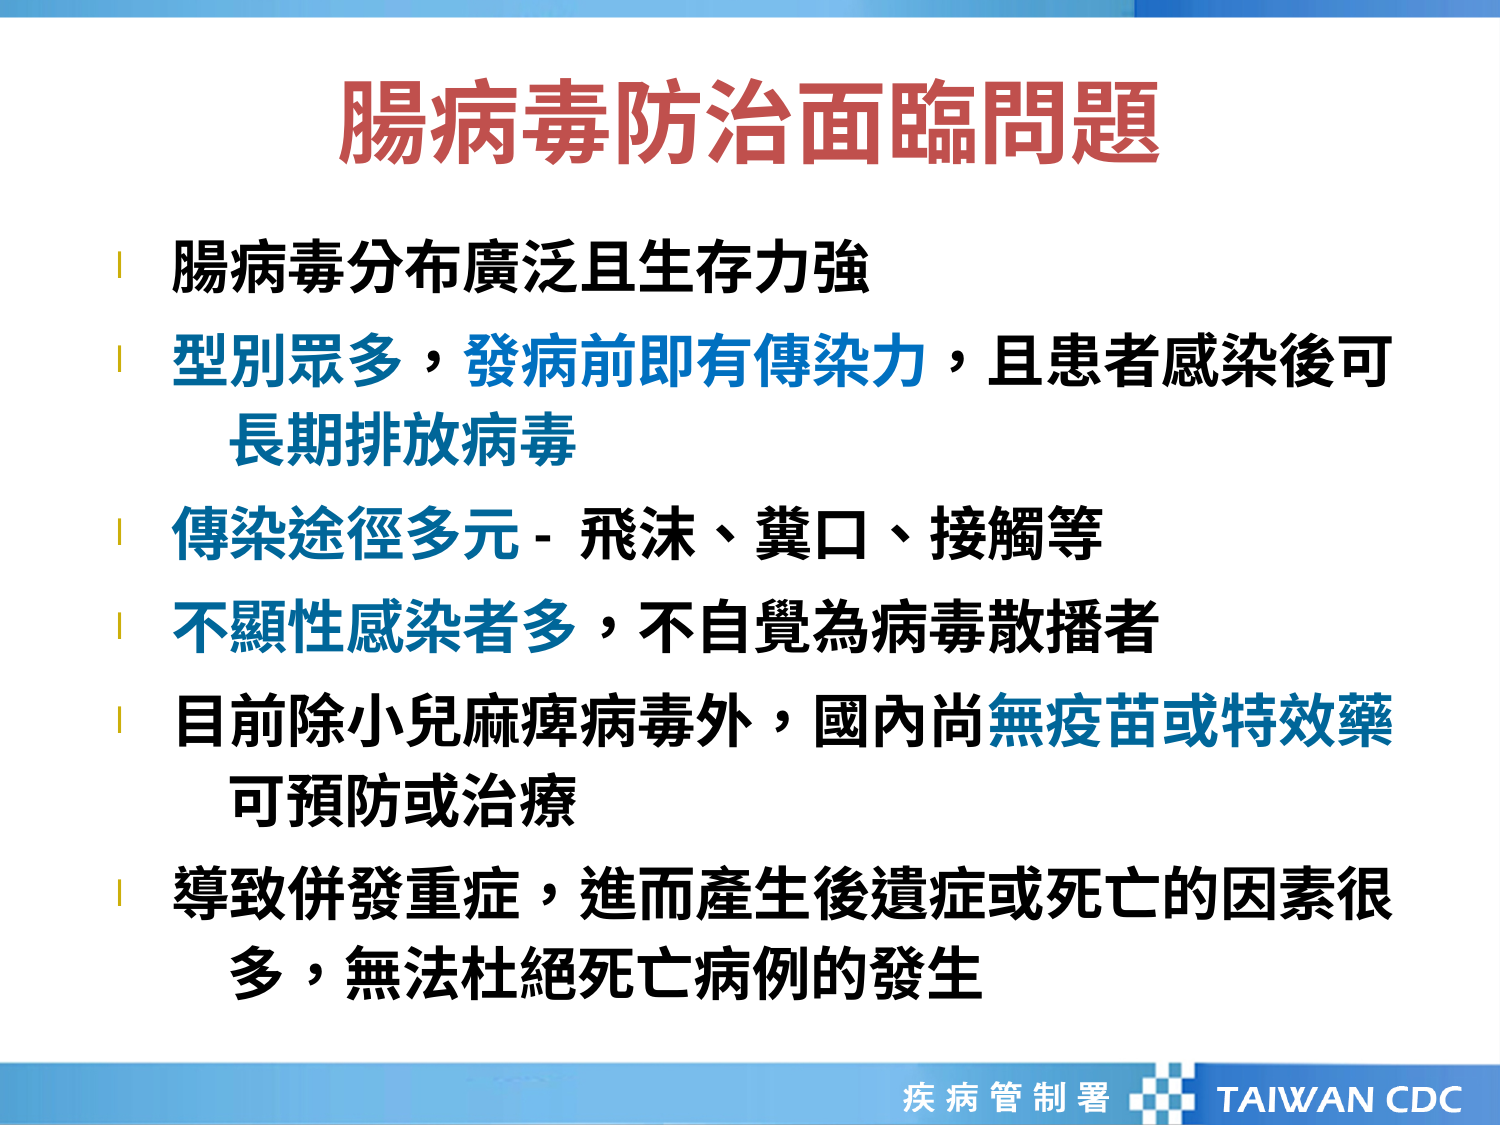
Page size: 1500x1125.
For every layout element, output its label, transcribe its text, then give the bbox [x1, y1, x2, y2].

title 腸病毒防治面臨問題 [75, 25, 1426, 214]
list 腸病毒分布廣泛且生存力強 型別眾多，發病前即有傳染力，且患者感染後可長期排放病毒 傳染途徑多元- 飛沫、糞口、接觸等 不顯性感染者多，不自覺為病毒散播者 目前除小兒麻痺病毒外，國內尚無疫苗或特效藥可預防或治療 導致併發重症，進而產生後遺症或死亡的因素很多，無法杜絕死亡病例的發生 [100, 213, 1450, 1063]
